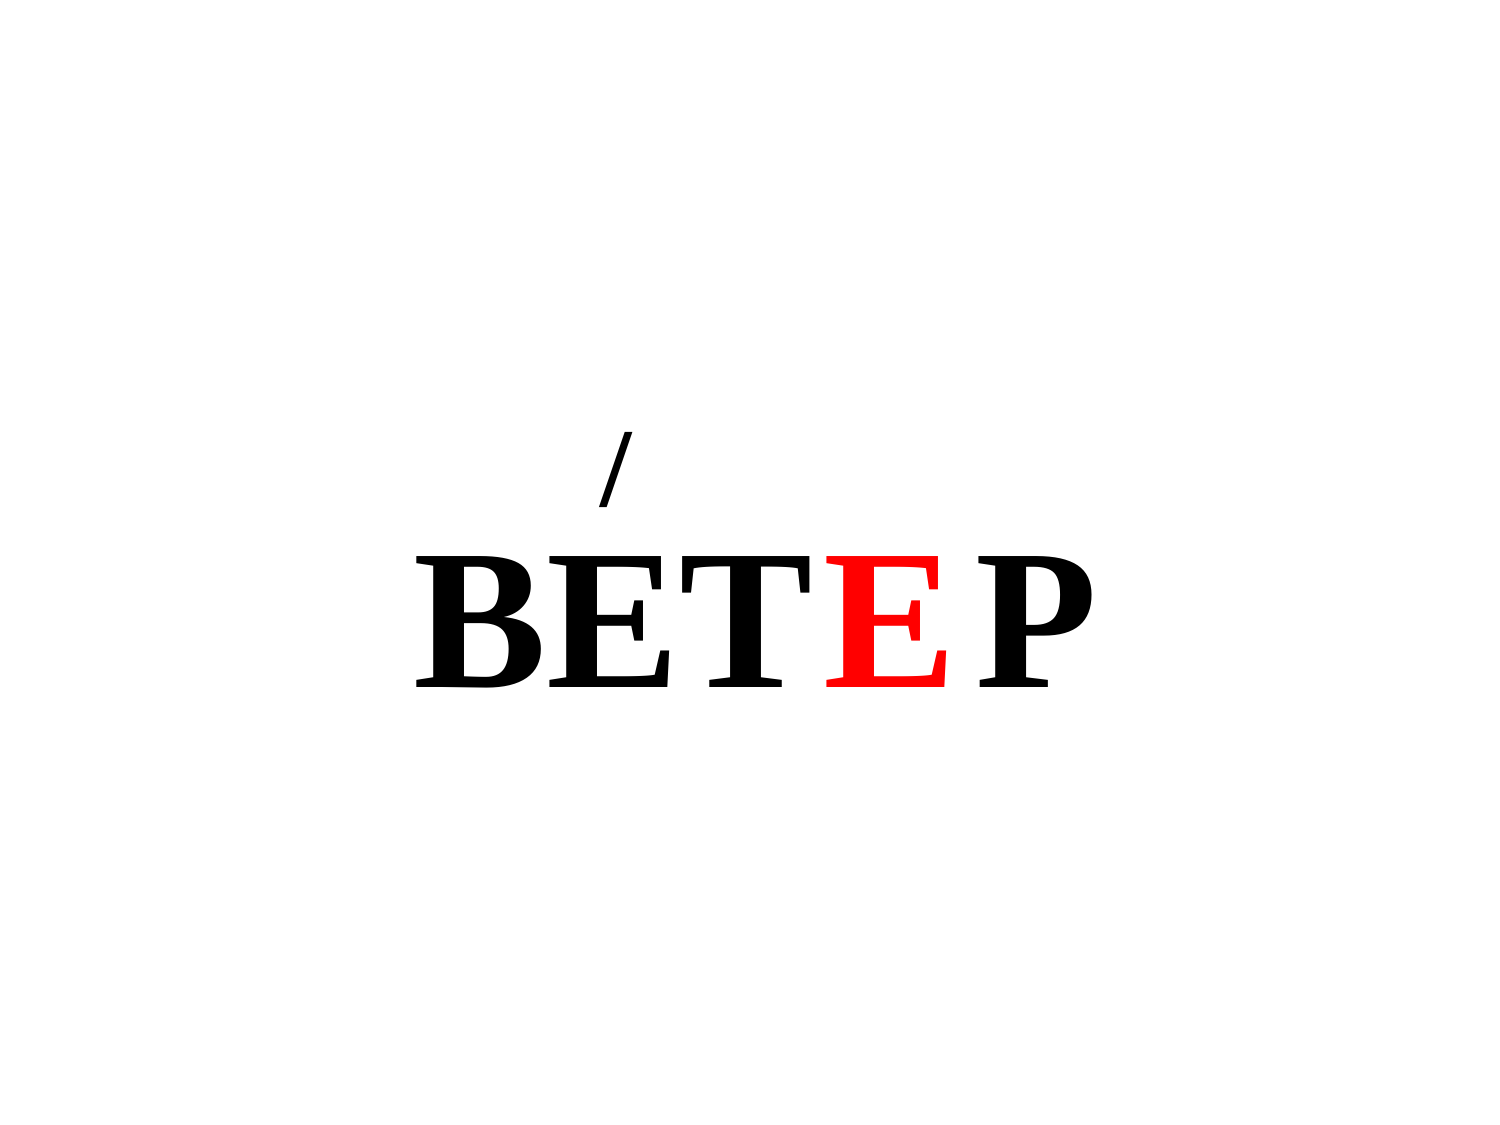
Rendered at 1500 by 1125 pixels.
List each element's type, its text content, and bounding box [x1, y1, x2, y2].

text_box Е [808, 480, 960, 736]
text_box ВЕТ [398, 480, 808, 736]
text_box / [585, 386, 692, 537]
text_box Р [960, 480, 1125, 736]
